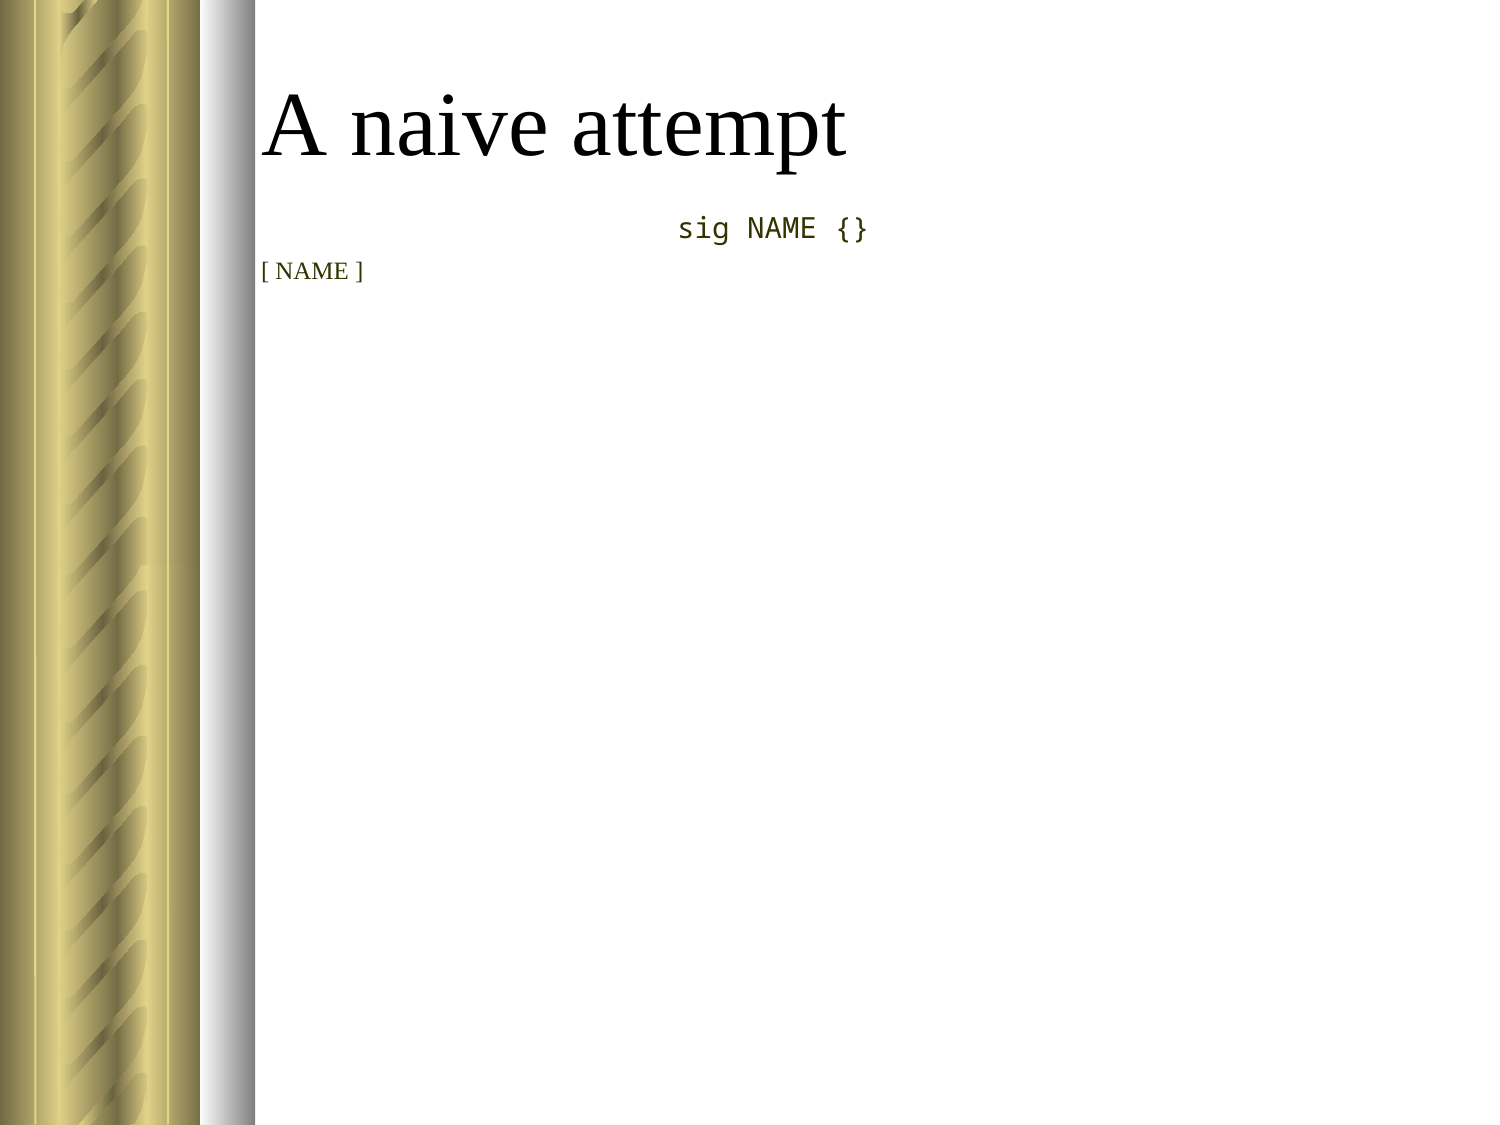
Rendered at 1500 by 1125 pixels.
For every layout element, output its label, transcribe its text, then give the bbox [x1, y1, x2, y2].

title A naive attempt [246, 37, 1476, 225]
list [ NAME ] [246, 249, 675, 1024]
text_box sig NAME {} [662, 200, 1476, 256]
